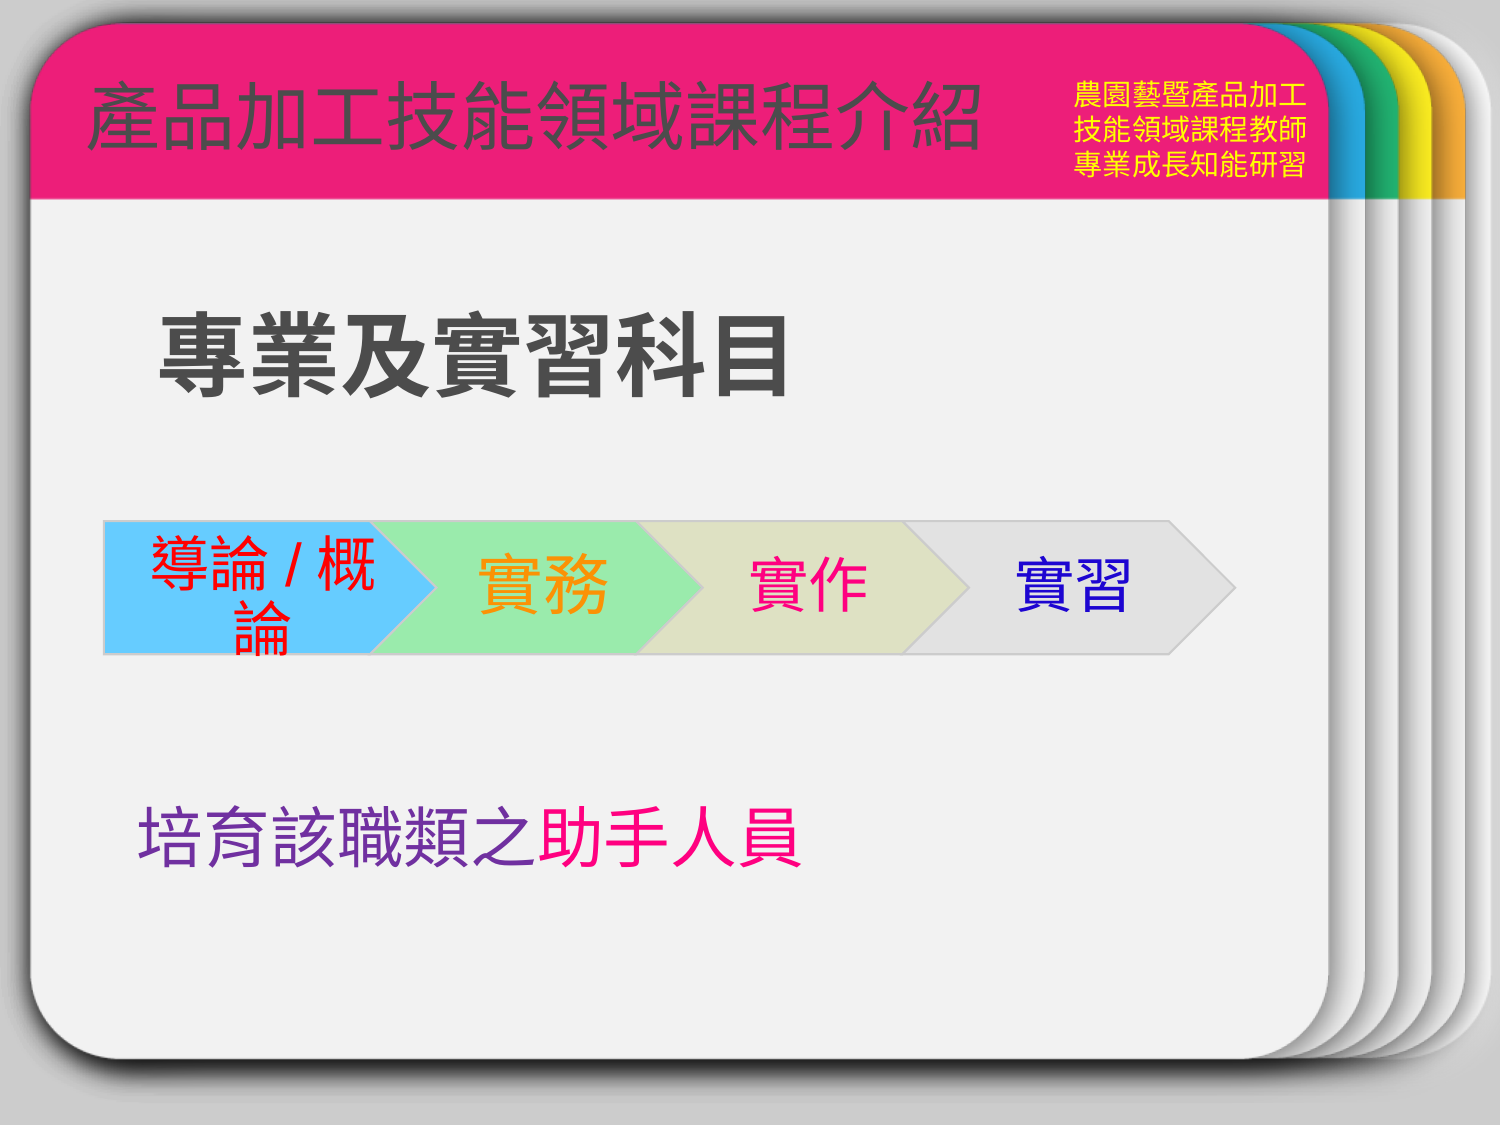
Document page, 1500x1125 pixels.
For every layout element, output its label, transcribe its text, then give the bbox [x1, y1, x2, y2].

text_box 培育該職類之助手人員 [121, 788, 1218, 885]
text_box 實務 [370, 521, 702, 655]
text_box 實作 [636, 521, 968, 655]
text_box 實習 [902, 521, 1236, 655]
text_box 農園藝暨產品加工技能領域課程教師專業成長知能研習 [1058, 68, 1344, 190]
text_box 產品加工技能領域課程介紹 [70, 62, 1010, 169]
text_box 專業及實習科目 [141, 290, 839, 418]
picture [0, 0, 1500, 1125]
text_box 導論/概論 [103, 521, 435, 655]
